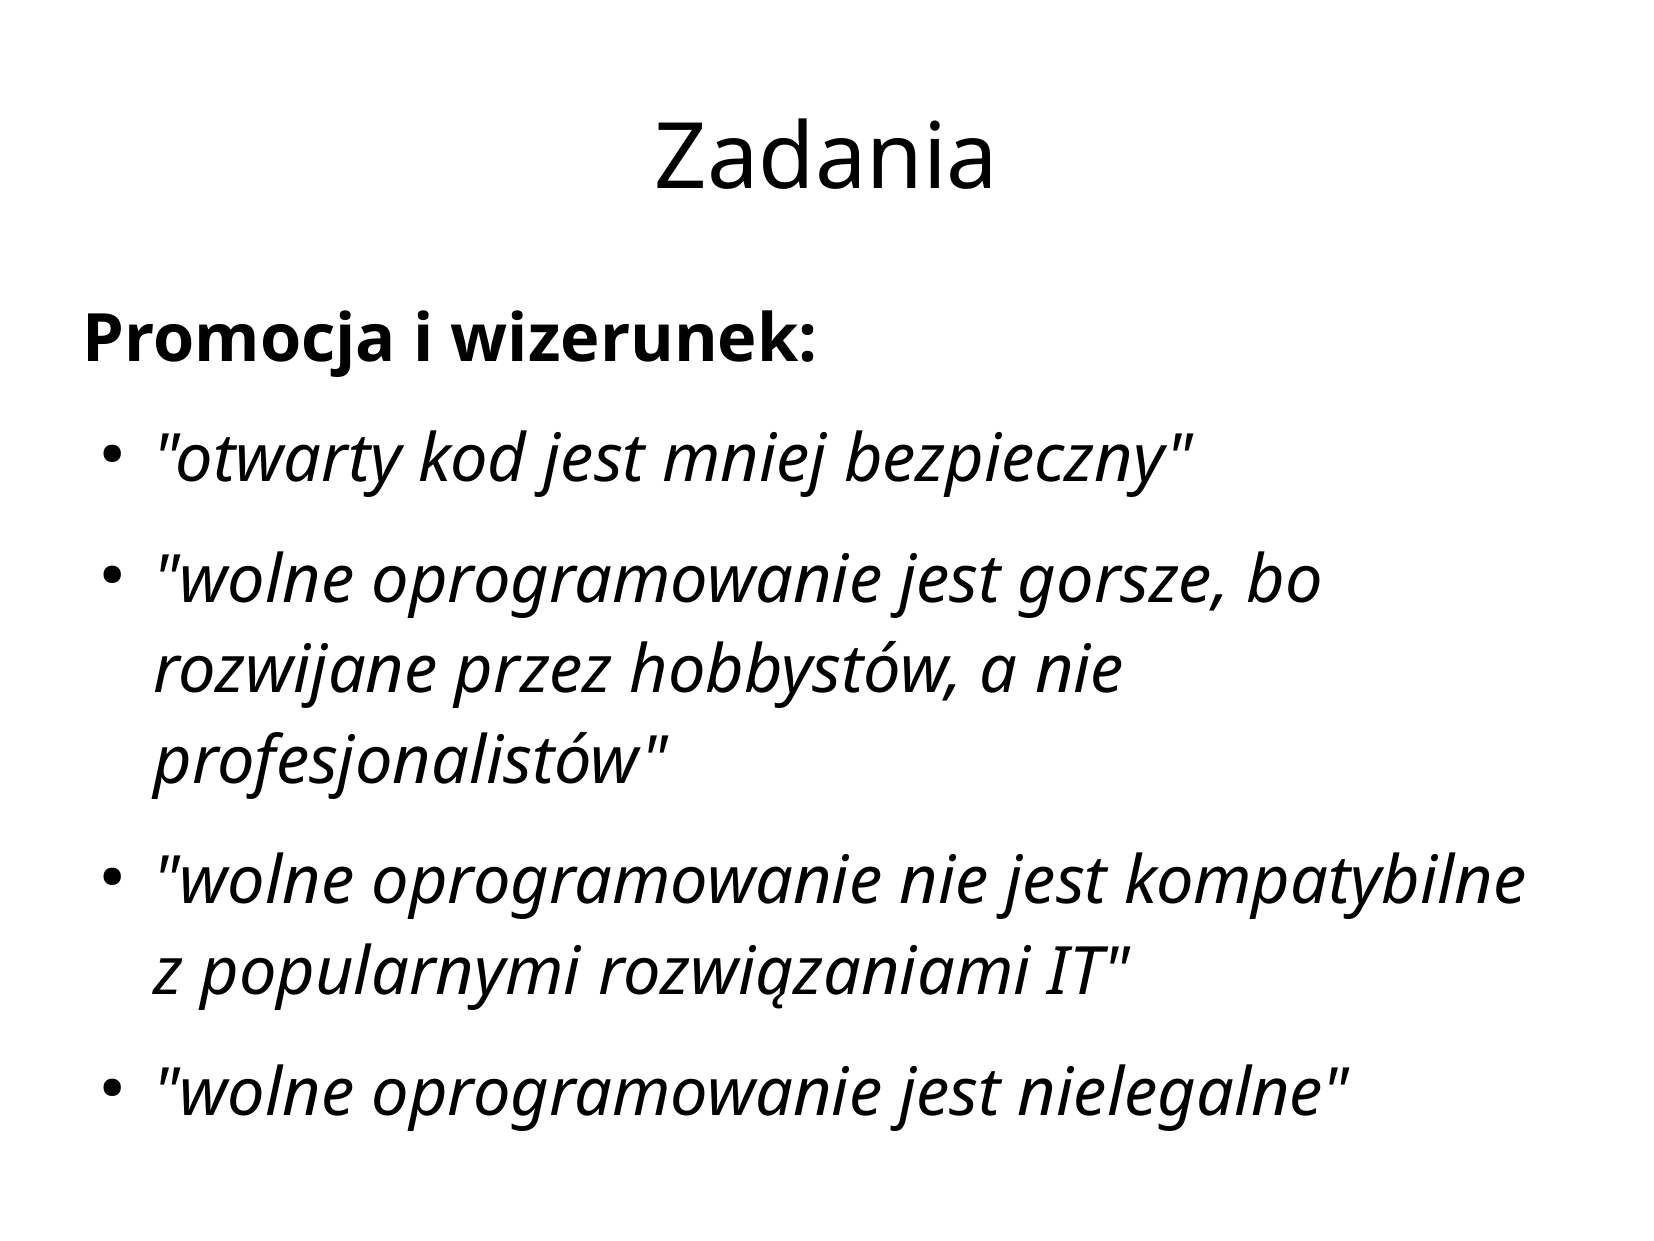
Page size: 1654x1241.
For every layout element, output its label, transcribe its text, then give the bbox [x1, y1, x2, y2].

list Promocja i wizerunek: "otwarty kod jest mniej bezpieczny" "wolne oprogramowanie jest gorsze, bo rozwijane przez hobbystów, a nie profesjonalistów" "wolne oprogramowanie nie jest kompatybilne z popularnymi rozwiązaniami IT" "wolne oprogramowanie jest nielegalne" [82, 290, 1538, 1164]
title Zadania [82, 49, 1571, 257]
